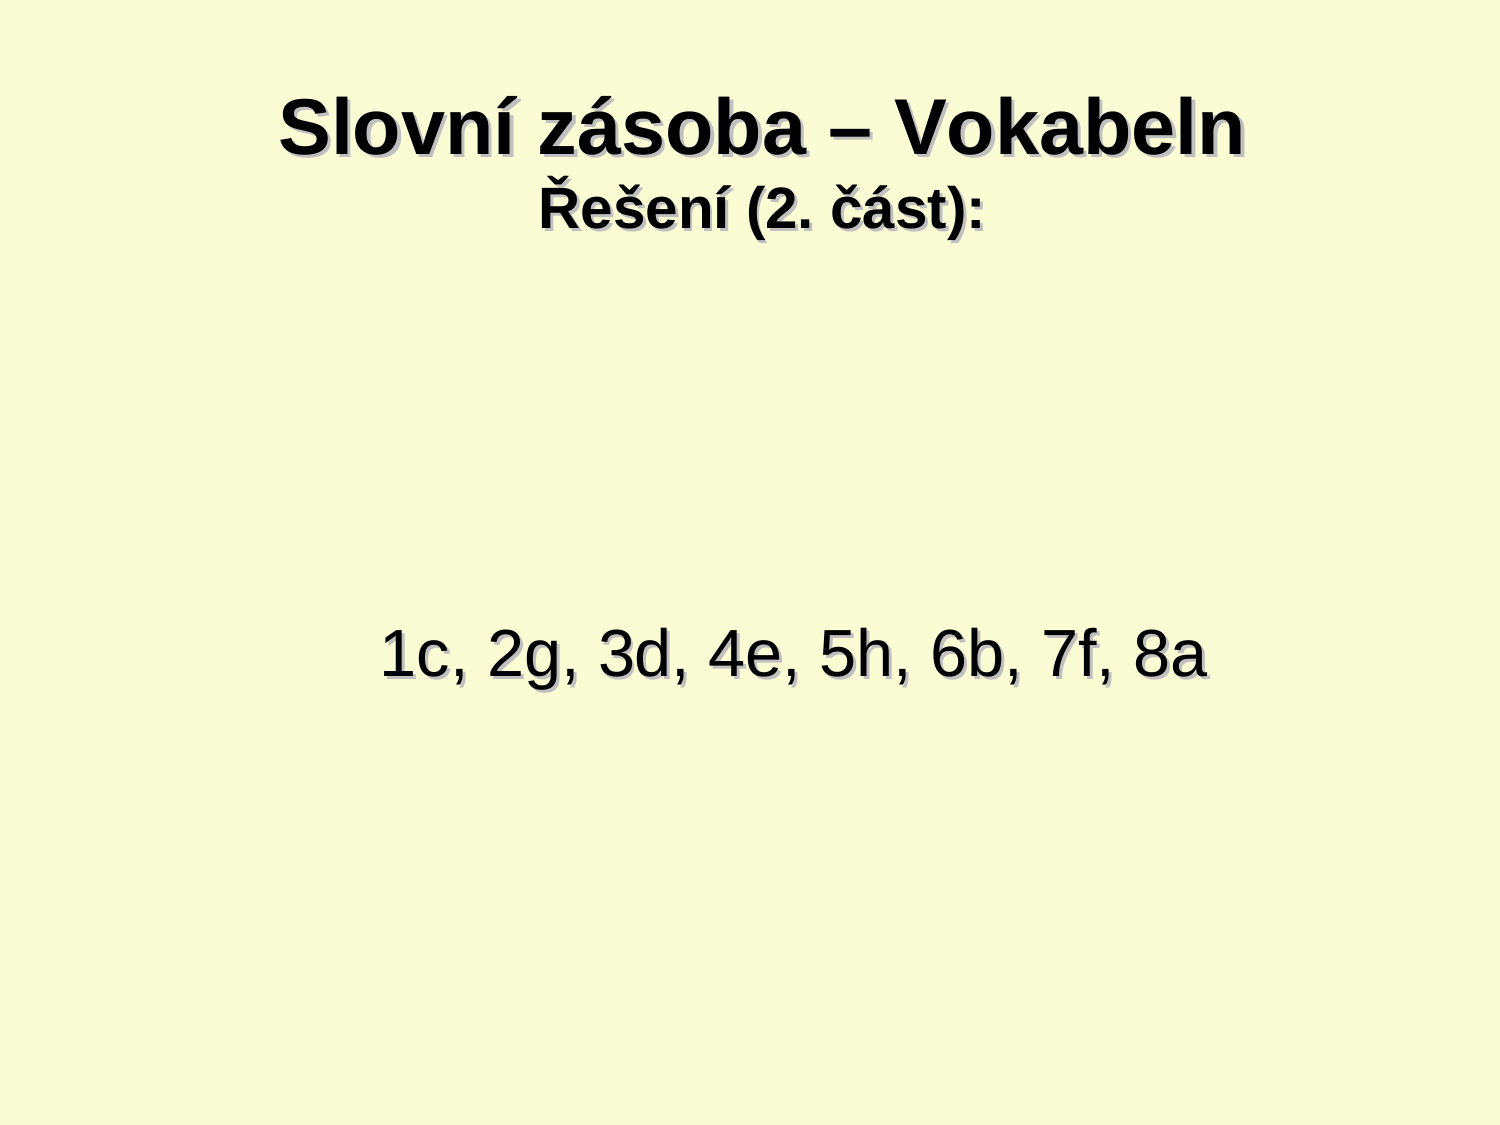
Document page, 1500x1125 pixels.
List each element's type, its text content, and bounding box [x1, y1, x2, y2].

list 1c, 2g, 3d, 4e, 5h, 6b, 7f, 8a [137, 312, 1451, 1000]
title Slovní zásoba – Vokabeln Řešení (2. část): [75, 40, 1451, 276]
